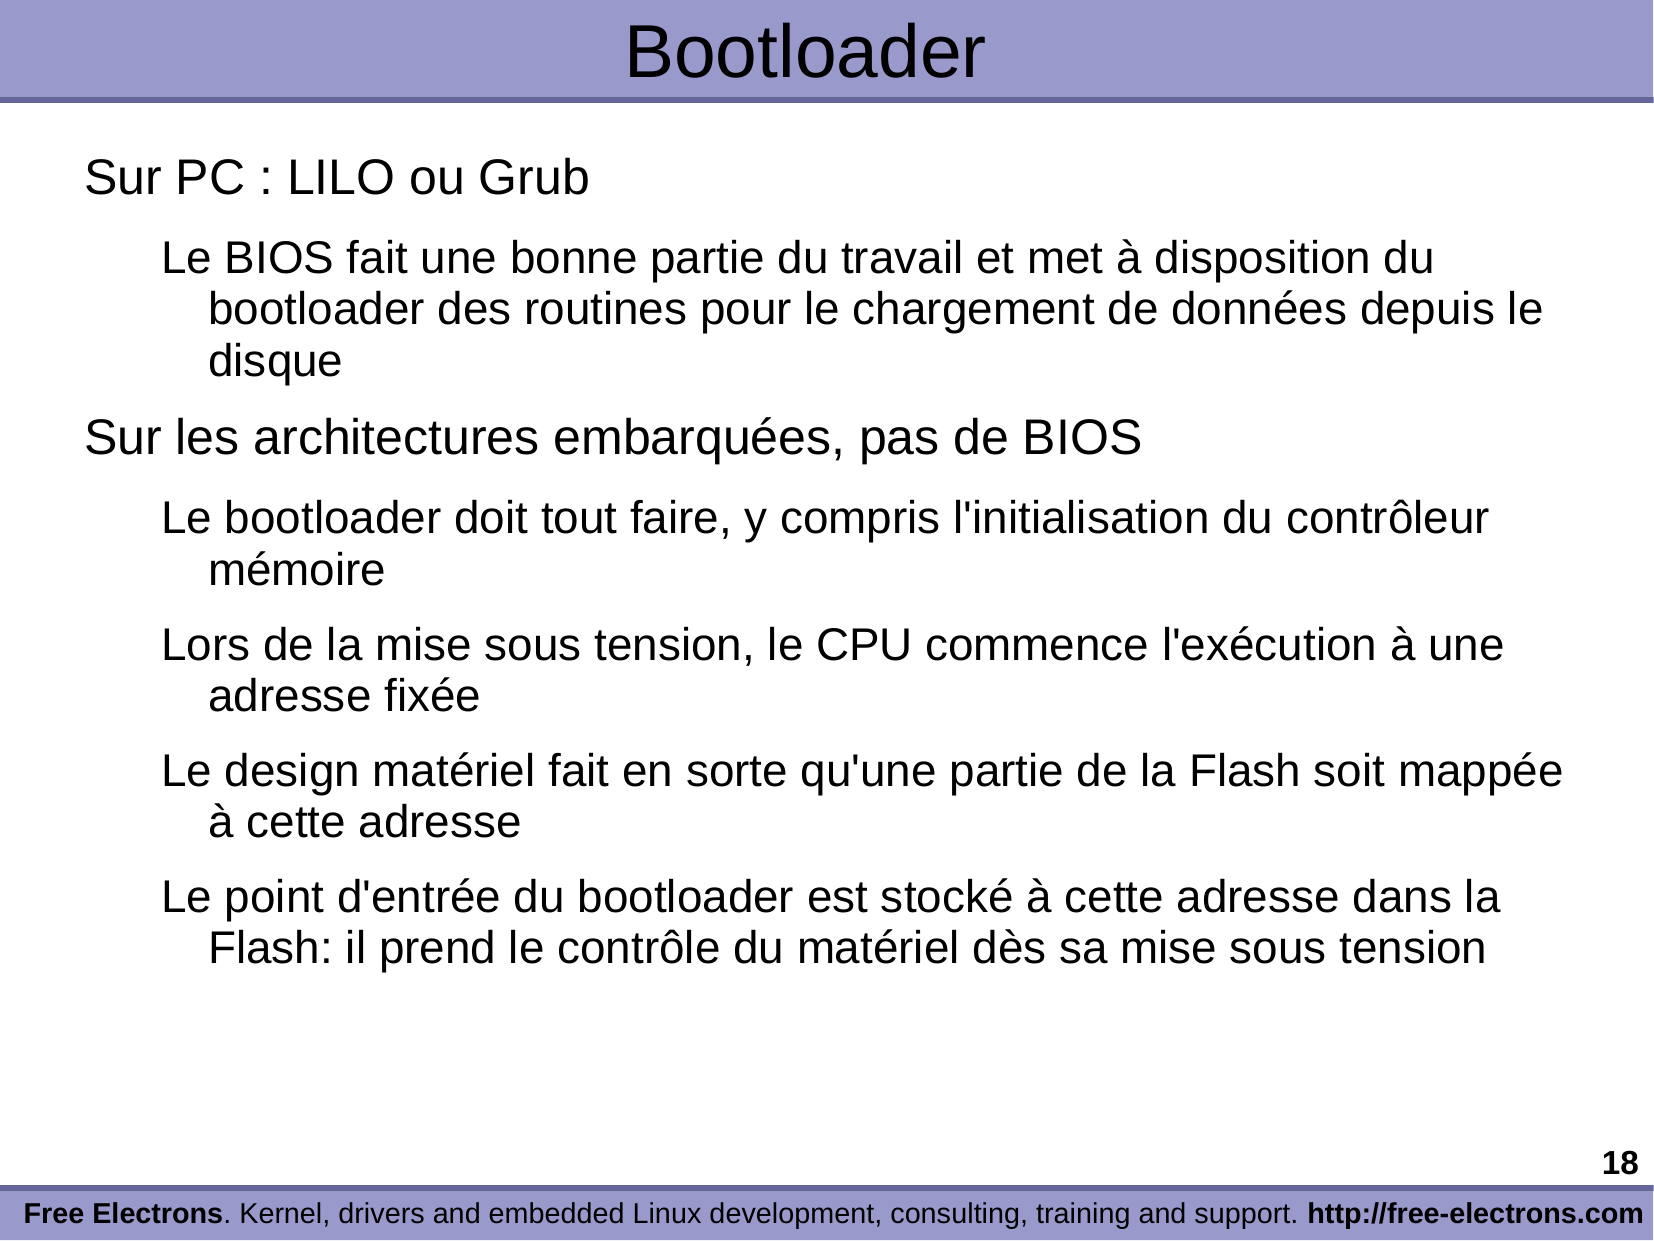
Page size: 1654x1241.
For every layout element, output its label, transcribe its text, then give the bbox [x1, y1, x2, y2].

list Sur PC : LILO ou Grub Le BIOS fait une bonne partie du travail et met à disposition du bootloader des routines pour le chargement de données depuis le disque Sur les architectures embarquées, pas de BIOS Le bootloader doit tout faire, y compris l'initialisation du contrôleur mémoire Lors de la mise sous tension, le CPU commence l'exécution à une adresse fixée Le design matériel fait en sorte qu'une partie de la Flash soit mappée à cette adresse Le point d'entrée du bootloader est stocké à cette adresse dans la Flash: il prend le contrôle du matériel dès sa mise sous tension [66, 149, 1585, 1119]
title Bootloader [60, 4, 1551, 98]
